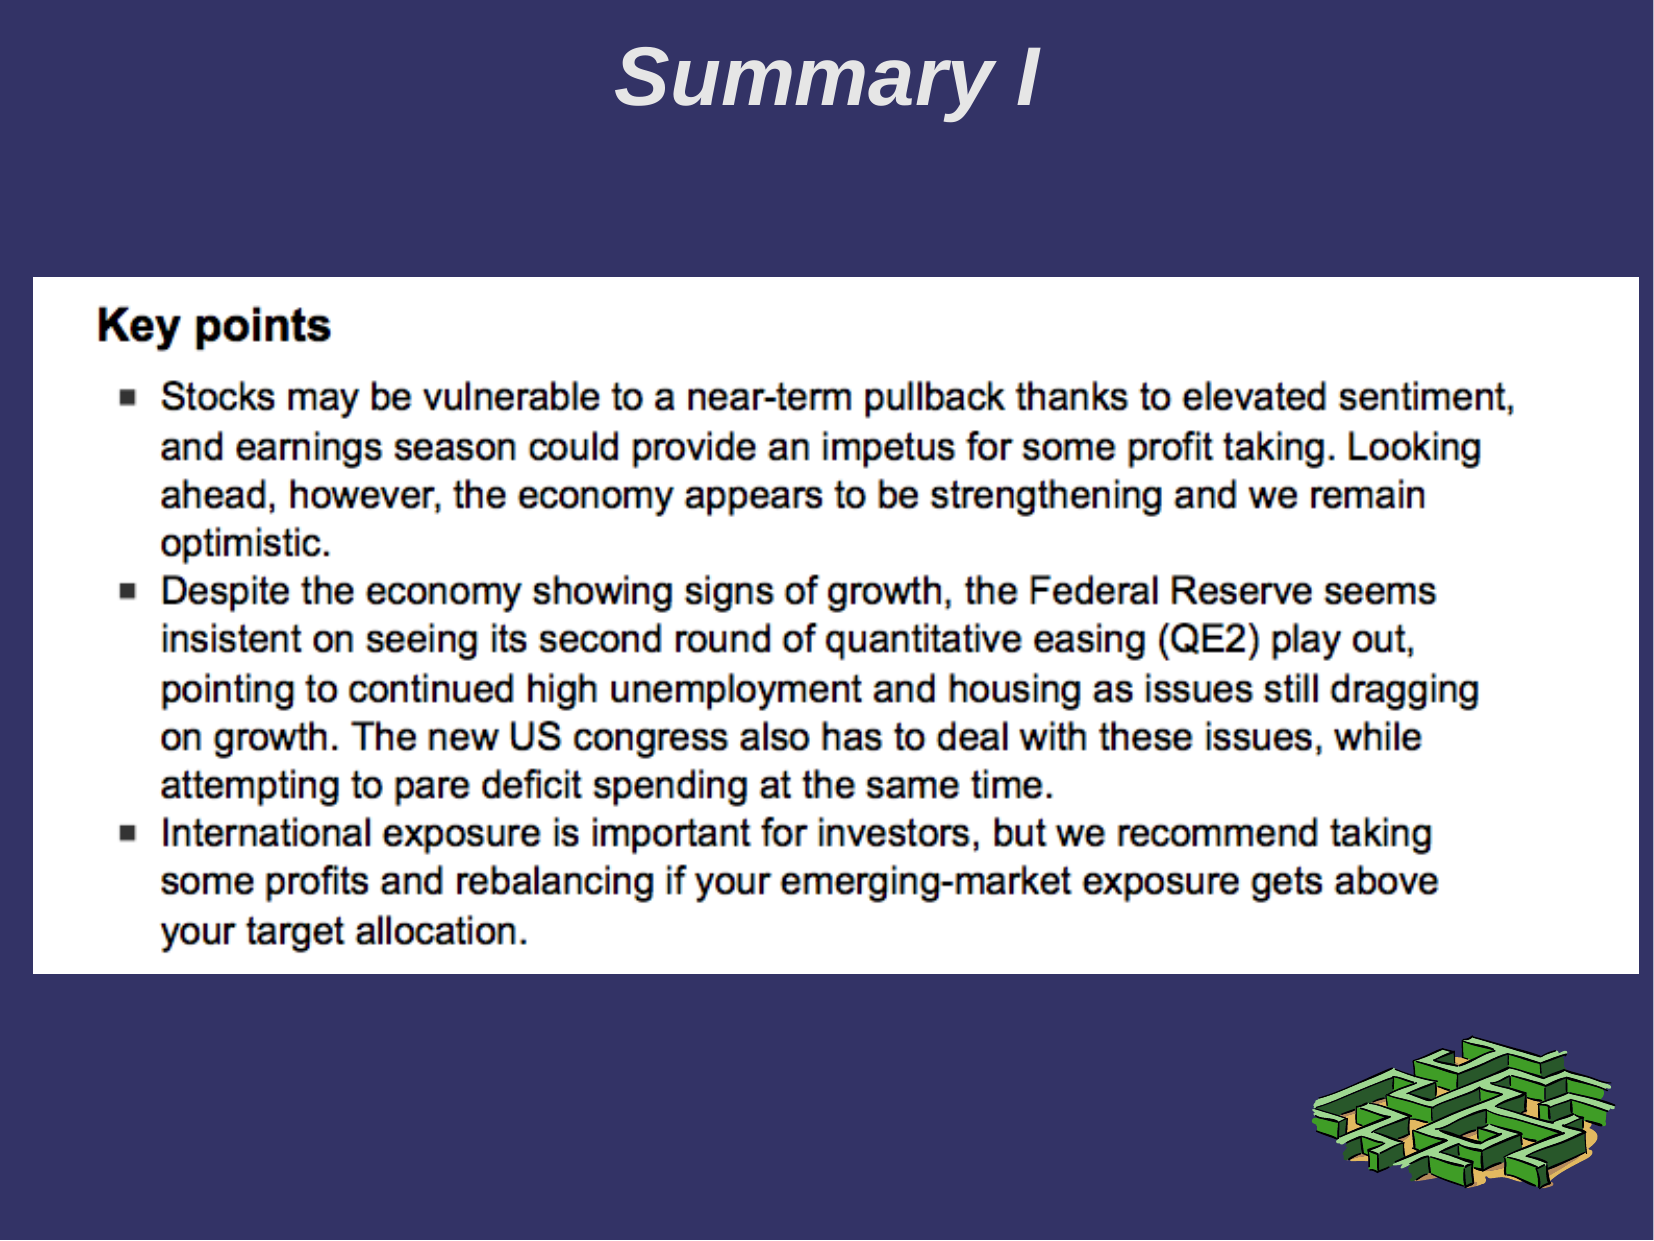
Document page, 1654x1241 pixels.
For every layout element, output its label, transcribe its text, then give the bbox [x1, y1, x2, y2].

title Summary I [121, 26, 1534, 219]
picture [33, 277, 1639, 974]
